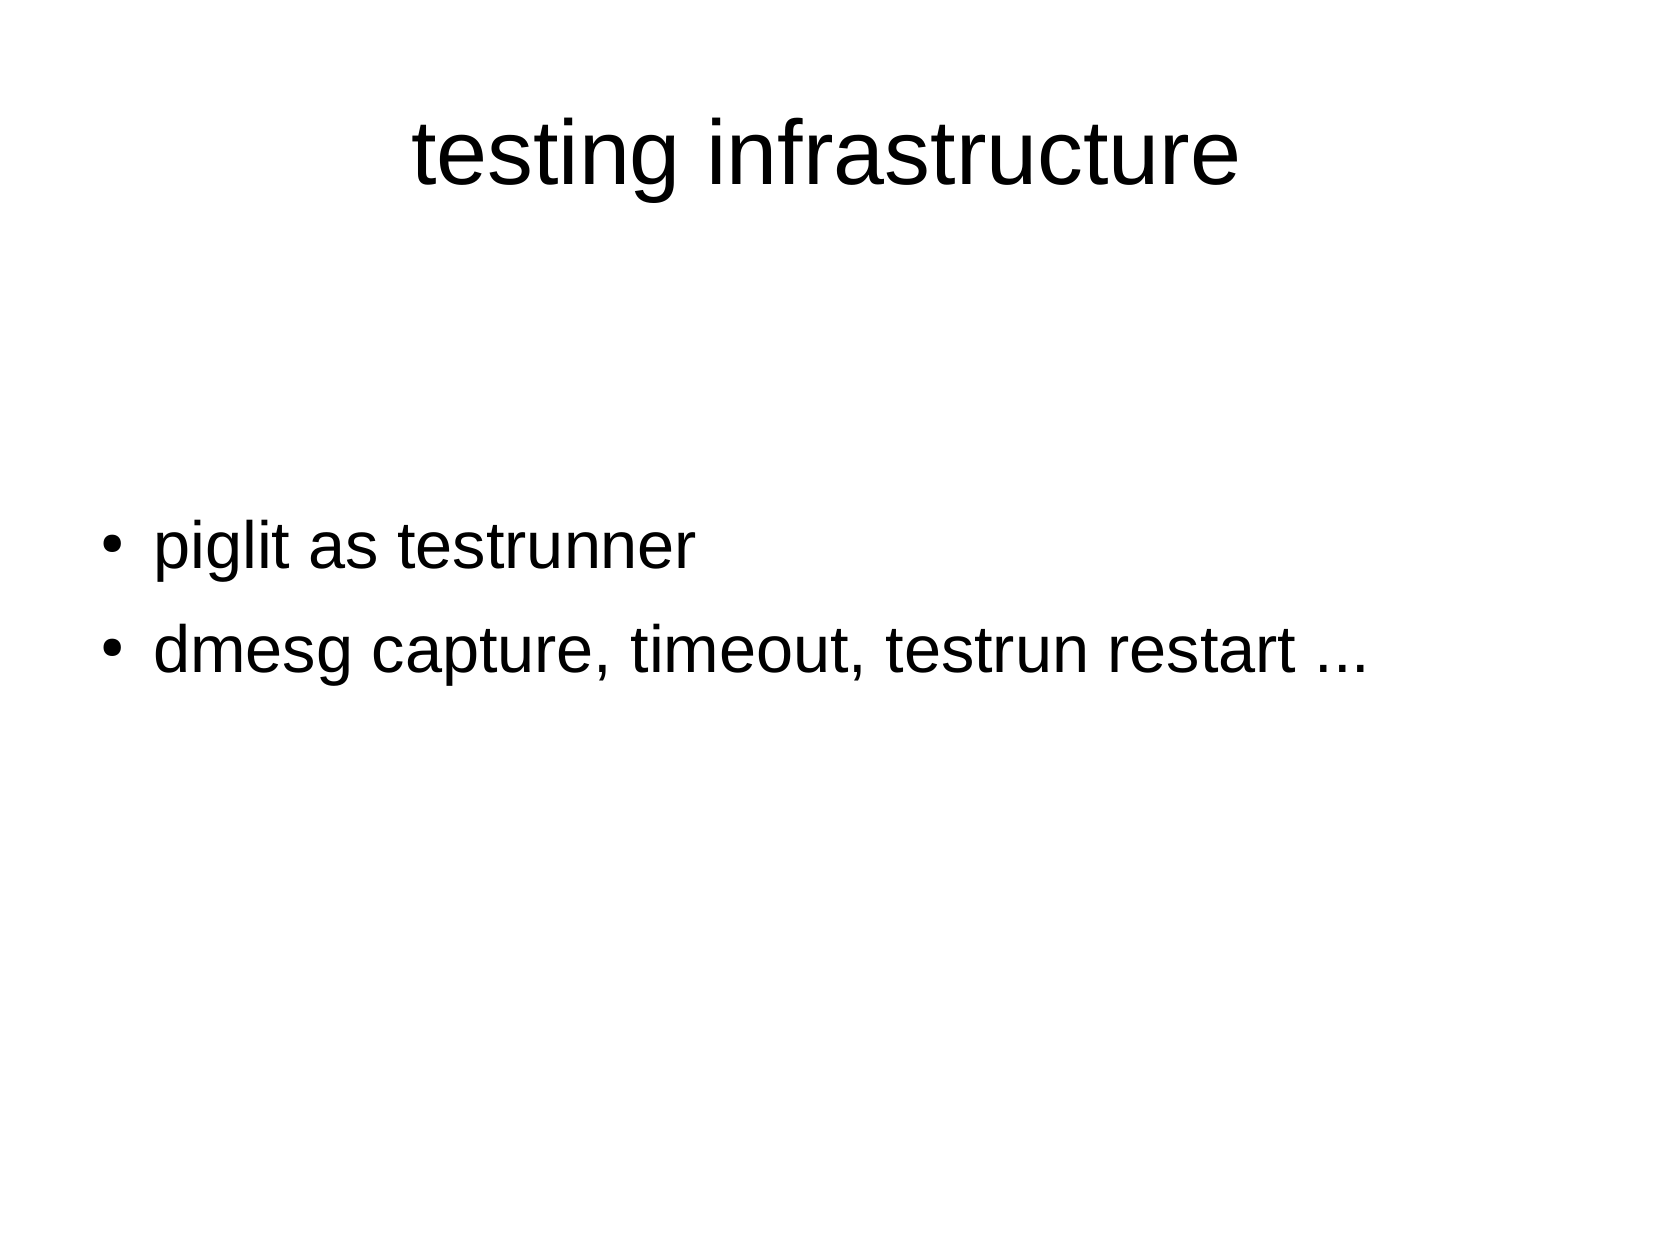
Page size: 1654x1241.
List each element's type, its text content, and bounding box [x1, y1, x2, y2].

list piglit as testrunner dmesg capture, timeout, testrun restart ... [82, 507, 1571, 1145]
title testing infrastructure [82, 49, 1571, 257]
